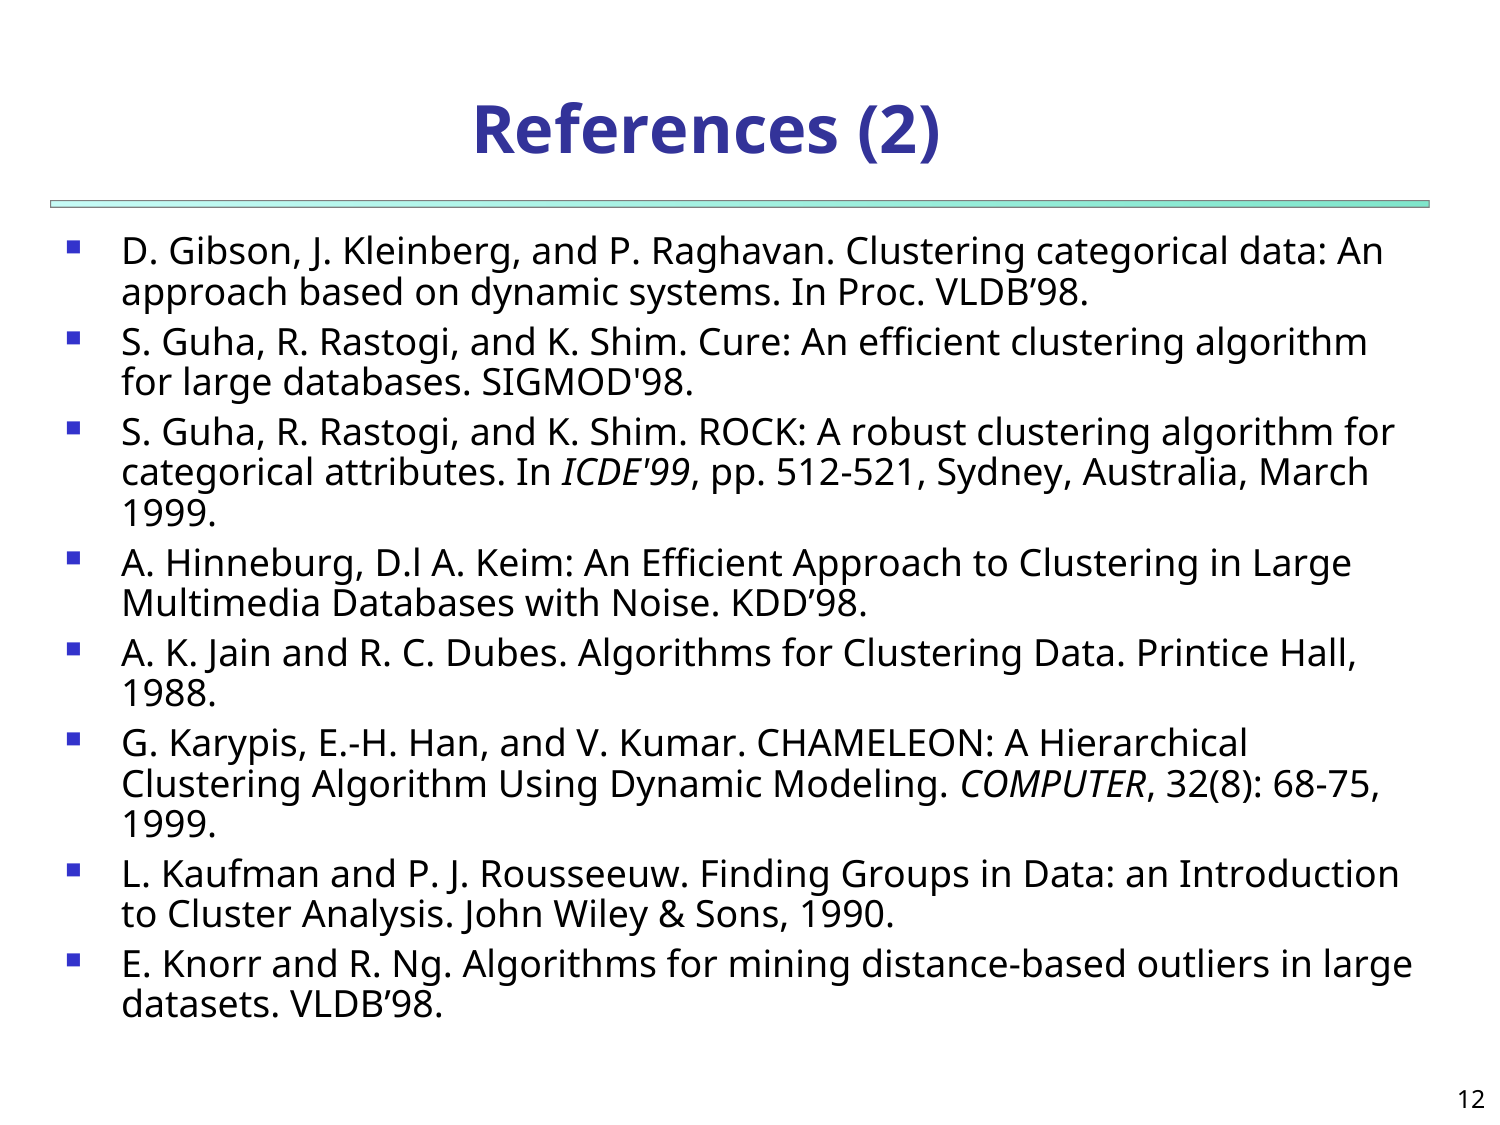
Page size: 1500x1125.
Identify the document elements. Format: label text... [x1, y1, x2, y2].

text_box <number> [1187, 1062, 1500, 1125]
list D. Gibson, J. Kleinberg, and P. Raghavan. Clustering categorical data: An approach based on dynamic systems. In Proc. VLDB’98. S. Guha, R. Rastogi, and K. Shim. Cure: An efficient clustering algorithm for large databases. SIGMOD'98. S. Guha, R. Rastogi, and K. Shim. ROCK: A robust clustering algorithm for categorical attributes. In ICDE'99, pp. 512-521, Sydney, Australia, March 1999. A. Hinneburg, D.l A. Keim: An Efficient Approach to Clustering in Large Multimedia Databases with Noise. KDD’98. A. K. Jain and R. C. Dubes. Algorithms for Clustering Data. Printice Hall, 1988. G. Karypis, E.-H. Han, and V. Kumar. CHAMELEON: A Hierarchical Clustering Algorithm Using Dynamic Modeling. COMPUTER, 32(8): 68-75, 1999. L. Kaufman and P. J. Rousseeuw. Finding Groups in Data: an Introduction to Cluster Analysis. John Wiley & Sons, 1990. E. Knorr and R. Ng. Algorithms for mining distance-based outliers in large datasets. VLDB’98. [49, 224, 1438, 1063]
title References (2) [249, 62, 1163, 191]
